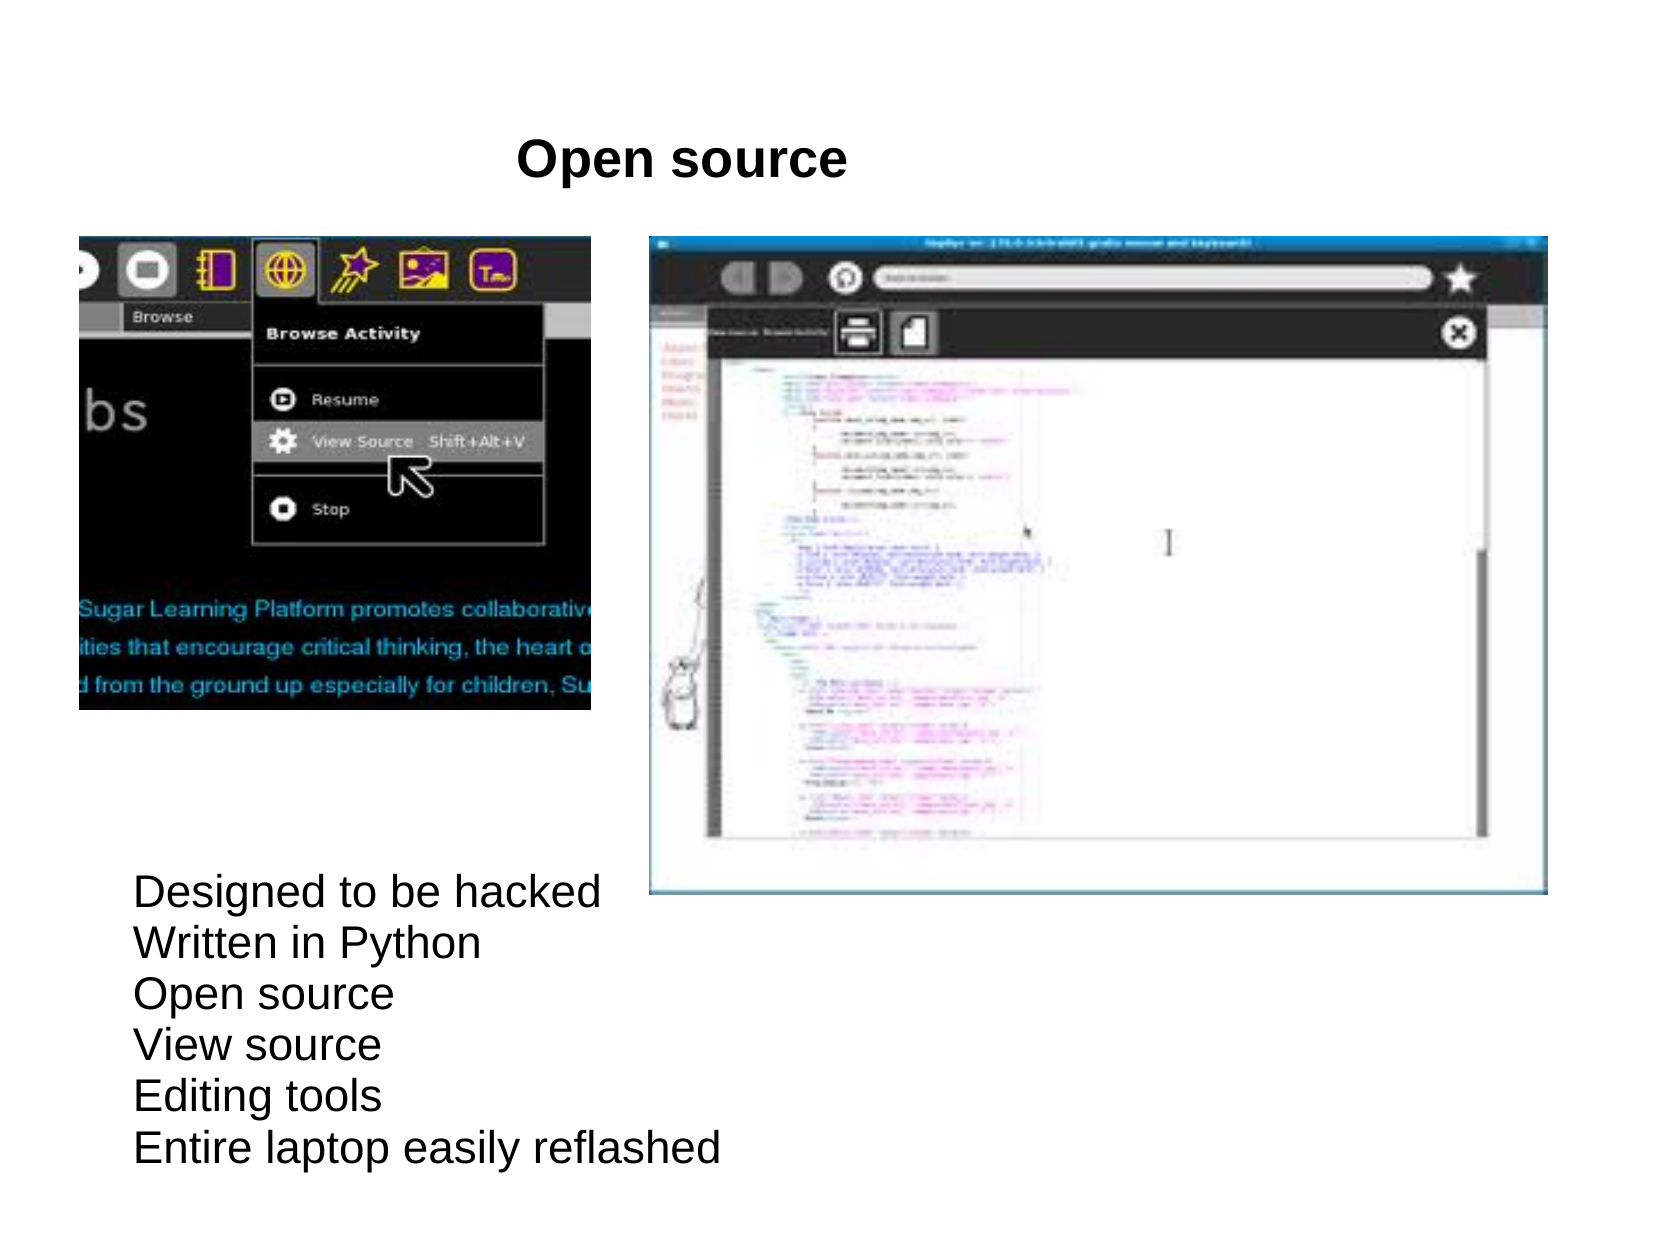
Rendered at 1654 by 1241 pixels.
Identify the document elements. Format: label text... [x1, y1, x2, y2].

picture [79, 236, 591, 710]
picture [649, 236, 1548, 856]
text_box Open source [502, 118, 1093, 196]
text_box Designed to be hacked Written in Python Open source View source Editing tools Entire laptop easily reflashed [118, 856, 1595, 1229]
